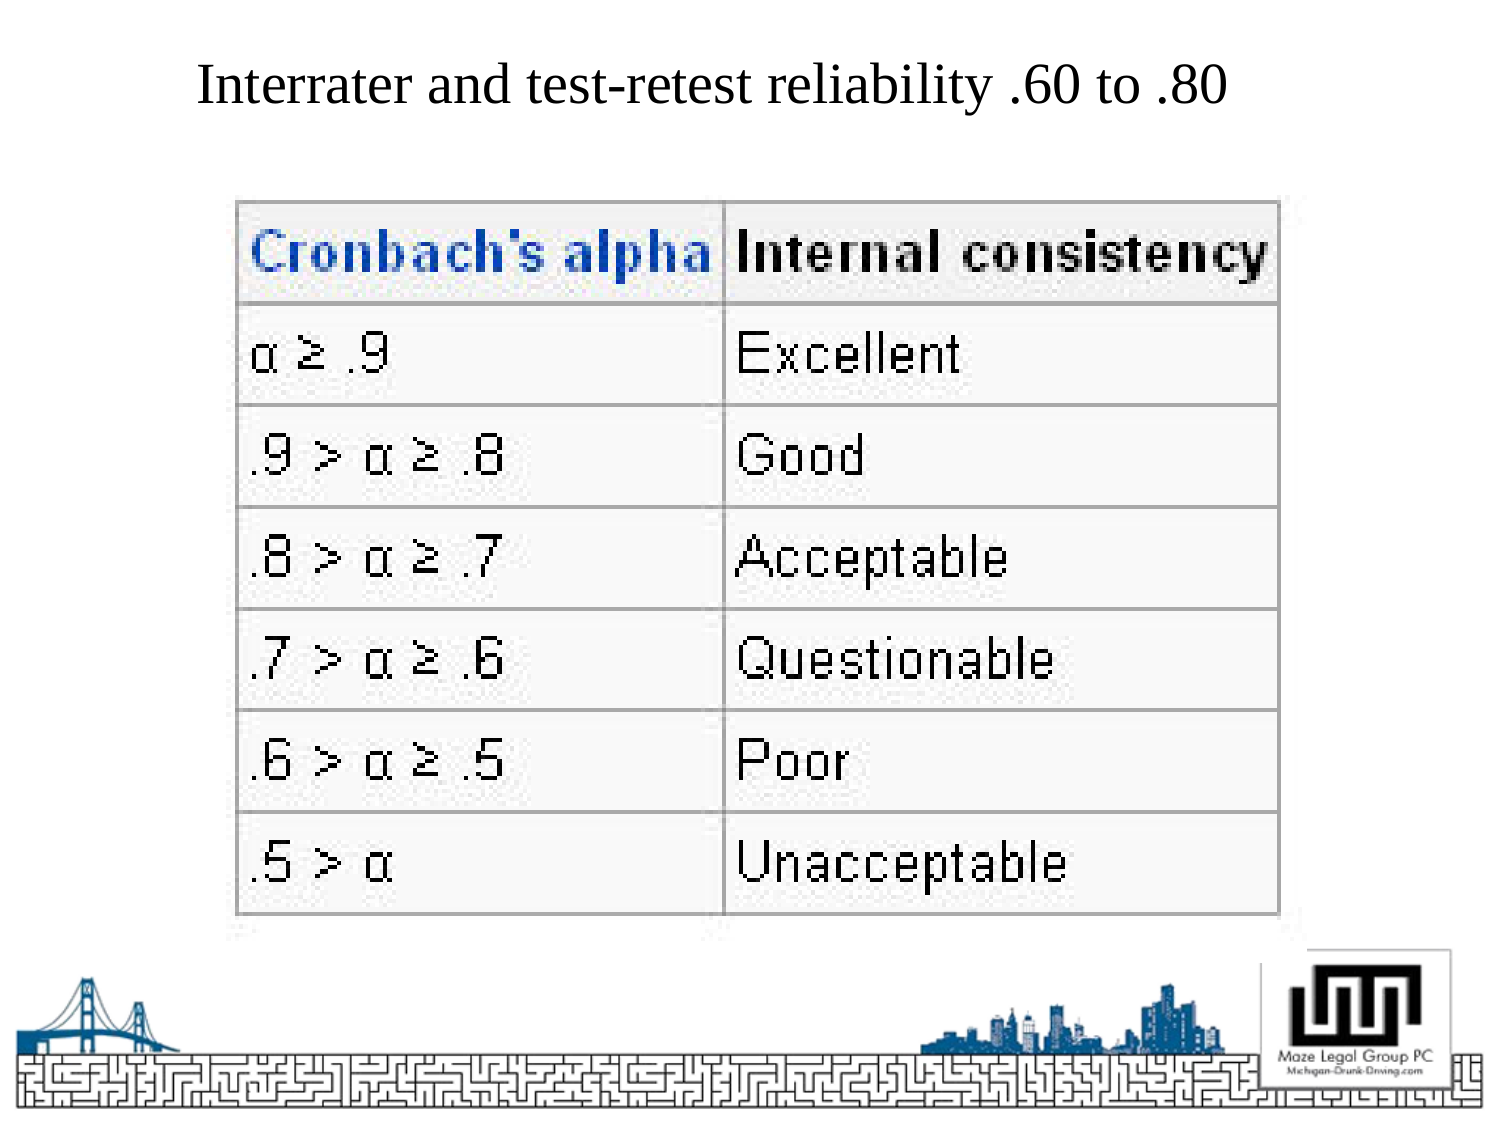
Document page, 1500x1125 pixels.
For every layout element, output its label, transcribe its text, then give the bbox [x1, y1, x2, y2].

picture [193, 193, 1307, 963]
text_box Interrater and test-retest reliability .60 to .80 [181, 37, 1319, 193]
